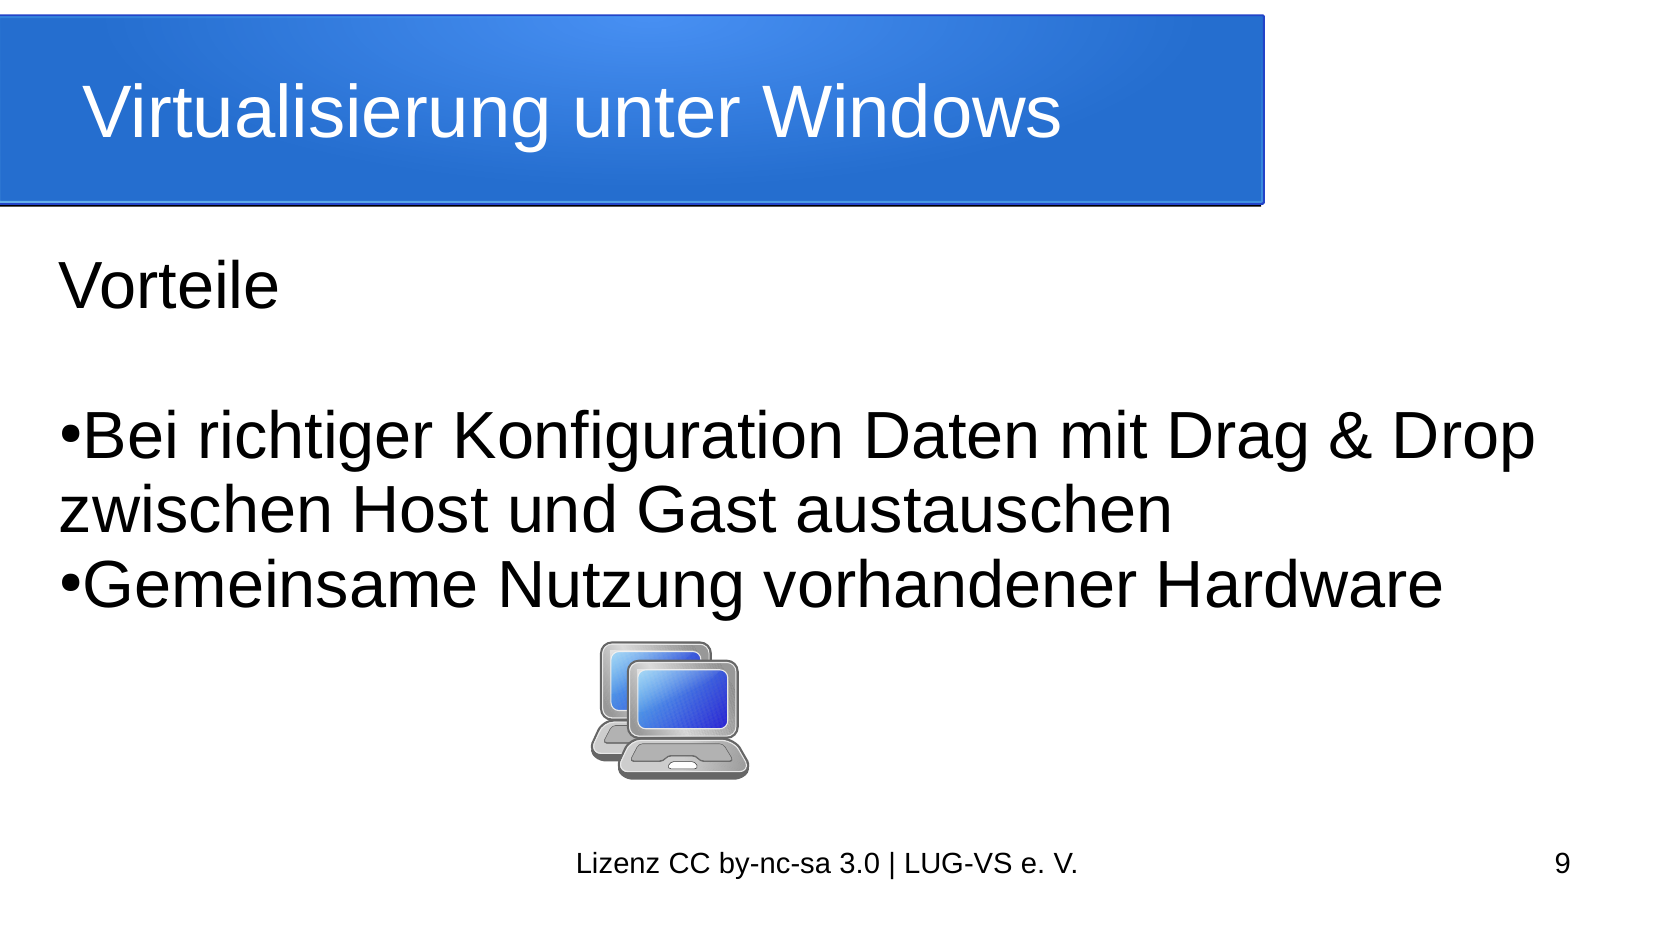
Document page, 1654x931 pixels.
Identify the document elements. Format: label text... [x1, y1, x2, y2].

picture [573, 619, 768, 805]
title Virtualisierung unter Windows [82, 35, 1235, 189]
text_box Vorteile Bei richtiger Konfiguration Daten mit Drag & Drop zwischen Host und Gast austauschen Gemeinsame Nutzung vorhandener Hardware [59, 248, 1607, 847]
